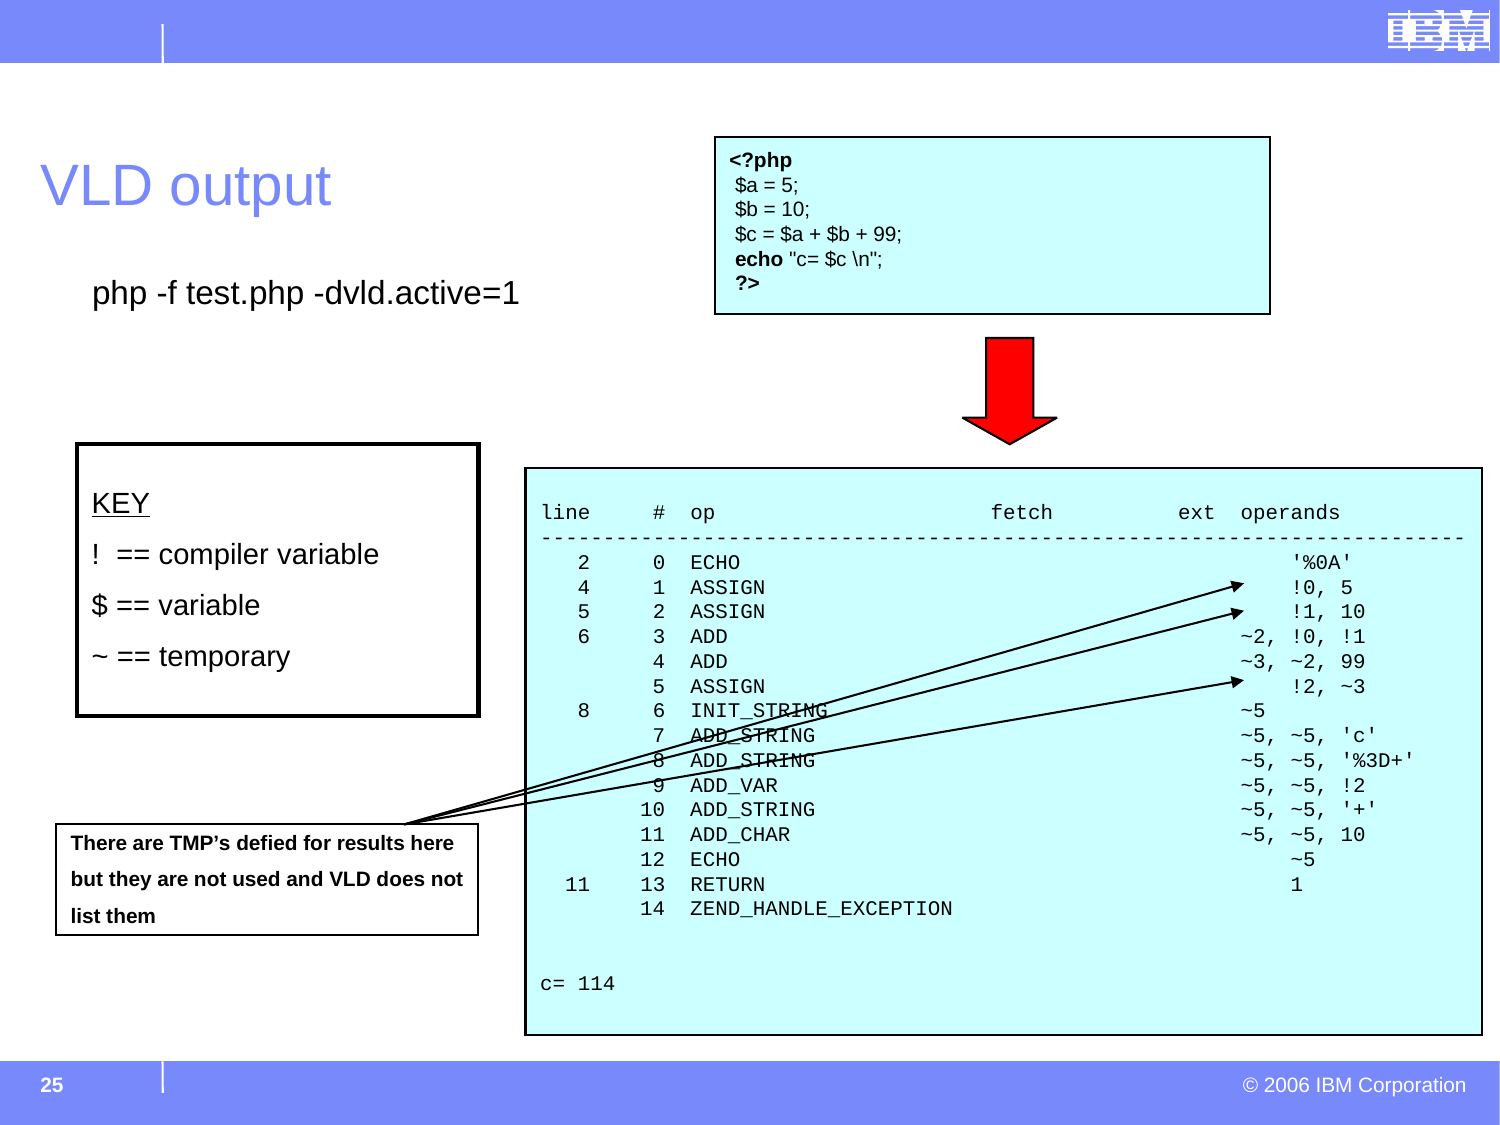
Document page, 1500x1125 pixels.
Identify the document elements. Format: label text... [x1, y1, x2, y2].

text_box KEY ! == compiler variable $ == variable ~ == temporary [76, 444, 479, 717]
text_box line # op fetch ext operands -------------------------------------------------------------------------- 2 0 ECHO '%0A' 4 1 ASSIGN !0, 5 5 2 ASSIGN !1, 10 6 3 ADD ~2, !0, !1 4 ADD ~3, ~2, 99 5 ASSIGN !2, ~3 8 6 INIT_STRING ~5 7 ADD_STRING ~5, ~5, 'c' 8 ADD_STRING ~5, ~5, '%3D+' 9 ADD_VAR ~5, ~5, !2 10 ADD_STRING ~5, ~5, '+' 11 ADD_CHAR ~5, ~5, 10 12 ECHO ~5 11 13 RETURN 1 14 ZEND_HANDLE_EXCEPTION c= 114 [525, 467, 1483, 1036]
text_box php -f test.php -dvld.active=1 [77, 267, 536, 320]
title VLD output [25, 123, 1378, 225]
text_box There are TMP’s defied for results here but they are not used and VLD does not list them [55, 824, 479, 936]
text_box <?php $a = 5; $b = 10; $c = $a + $b + 99; echo "c= $c \n"; ?> [714, 137, 1270, 315]
text_box [962, 337, 1058, 445]
